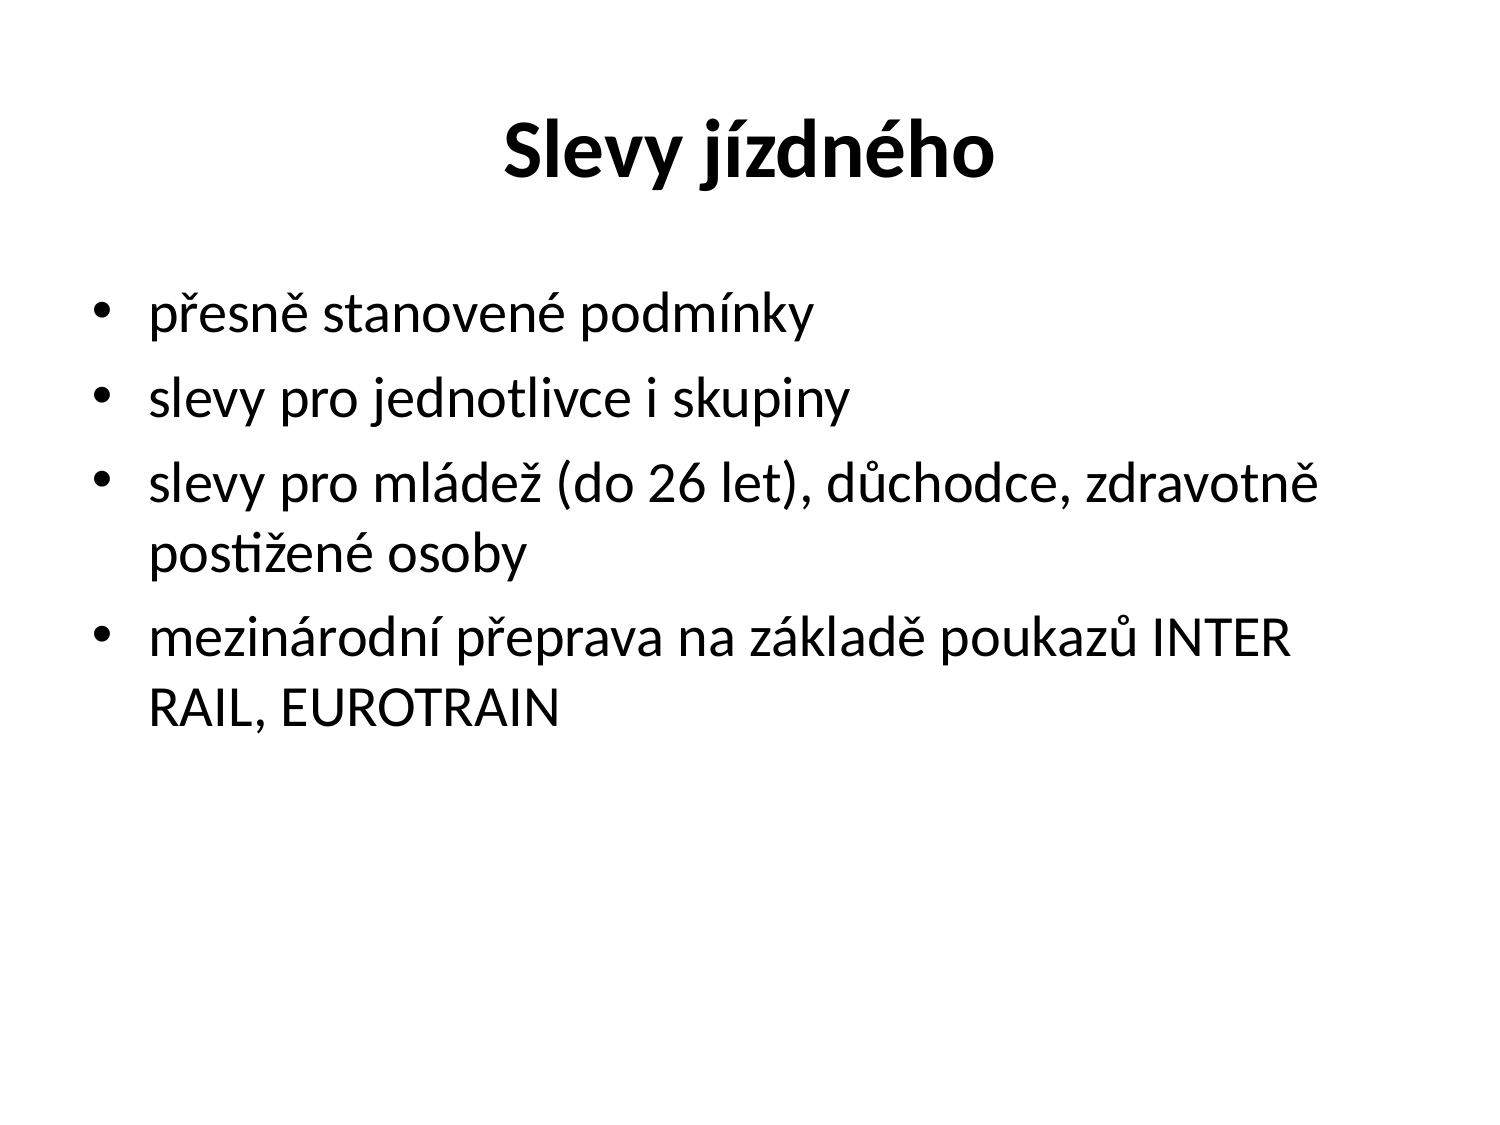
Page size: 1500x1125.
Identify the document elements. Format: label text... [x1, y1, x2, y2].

list přesně stanovené podmínky slevy pro jednotlivce i skupiny slevy pro mládež (do 26 let), důchodce, zdravotně postižené osoby mezinárodní přeprava na základě poukazů INTER RAIL, EUROTRAIN [76, 267, 1427, 1010]
title Slevy jízdného [75, 0, 1426, 302]
